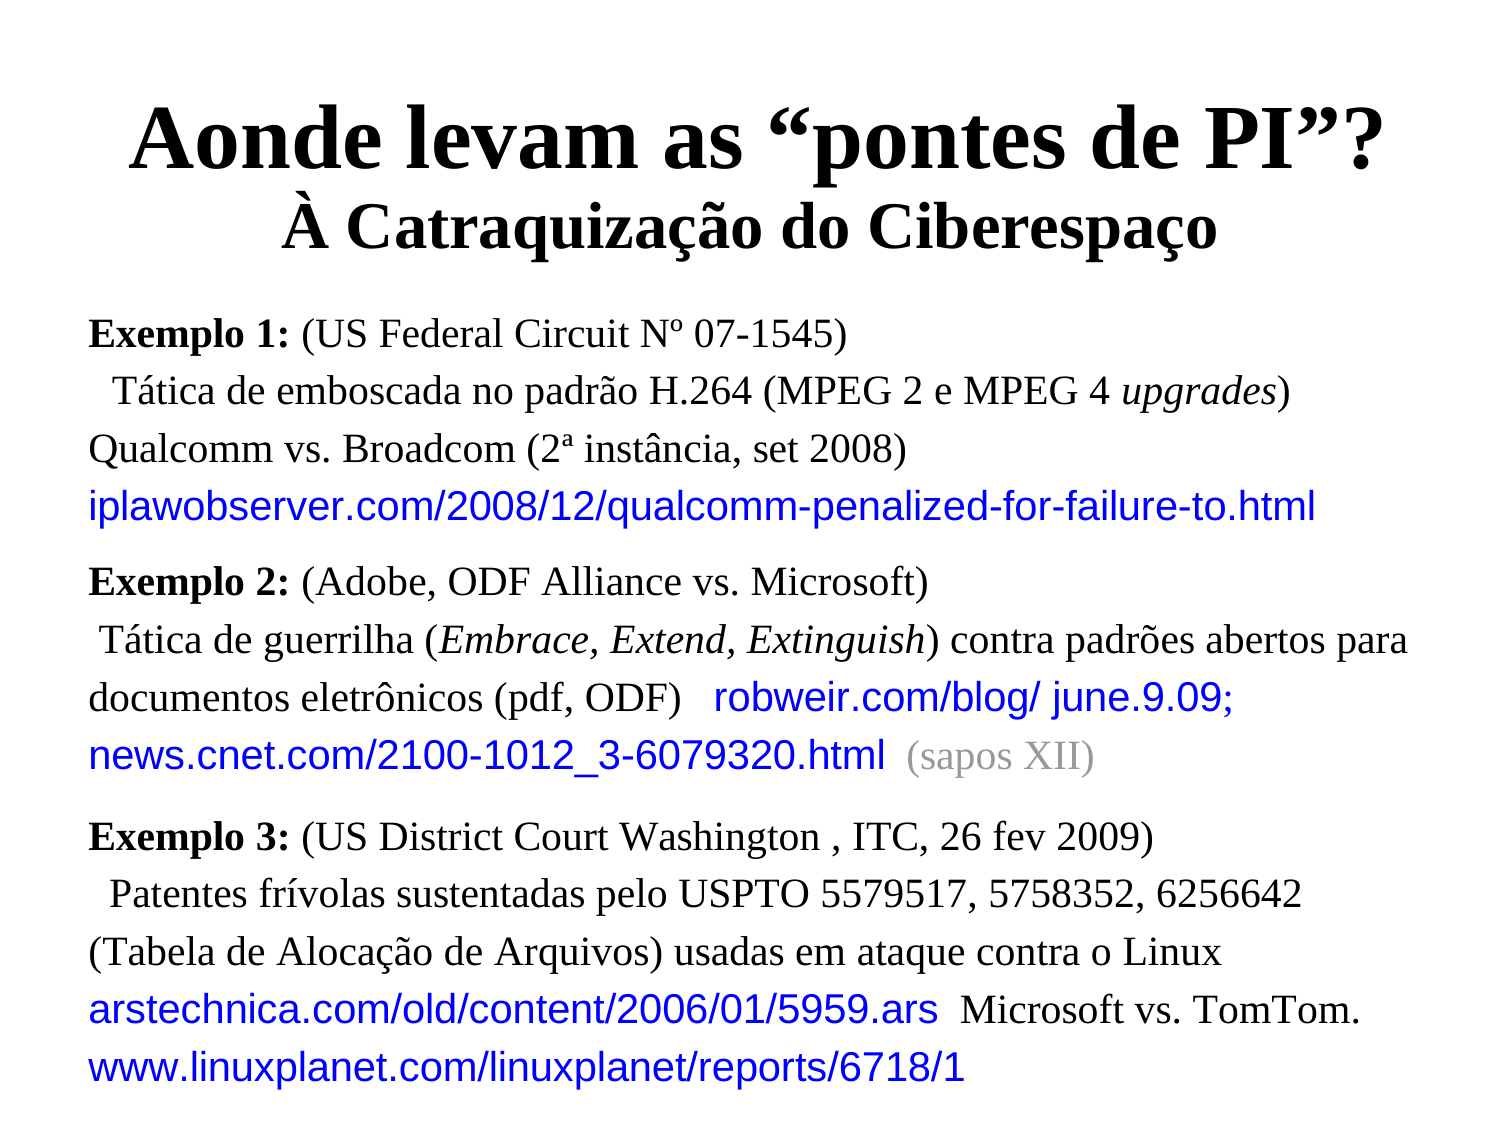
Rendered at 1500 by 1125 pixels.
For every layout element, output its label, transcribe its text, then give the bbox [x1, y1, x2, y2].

text_box Exemplo 1: (US Federal Circuit Nº 07-1545) Tática de emboscada no padrão H.264 (MPEG 2 e MPEG 4 upgrades) Qualcomm vs. Broadcom (2ª instância, set 2008) iplawobserver.com/2008/12/qualcomm-penalized-for-failure-to.html Exemplo 2: (Adobe, ODF Alliance vs. Microsoft) Tática de guerrilha (Embrace, Extend, Extinguish) contra padrões abertos para documentos eletrônicos (pdf, ODF) robweir.com/blog/ june.9.09; news.cnet.com/2100-1012_3-6079320.html (sapos XII) Exemplo 3: (US District Court Washington , ITC, 26 fev 2009) Patentes frívolas sustentadas pelo USPTO 5579517, 5758352, 6256642 (Tabela de Alocação de Arquivos) usadas em ataque contra o Linux arstechnica.com/old/content/2006/01/5959.ars Microsoft vs. TomTom. www.linuxplanet.com/linuxplanet/reports/6718/1 [88, 299, 1441, 1091]
title Aonde levam as “pontes de PI”? À Catraquização do Ciberespaço [48, 79, 1470, 271]
